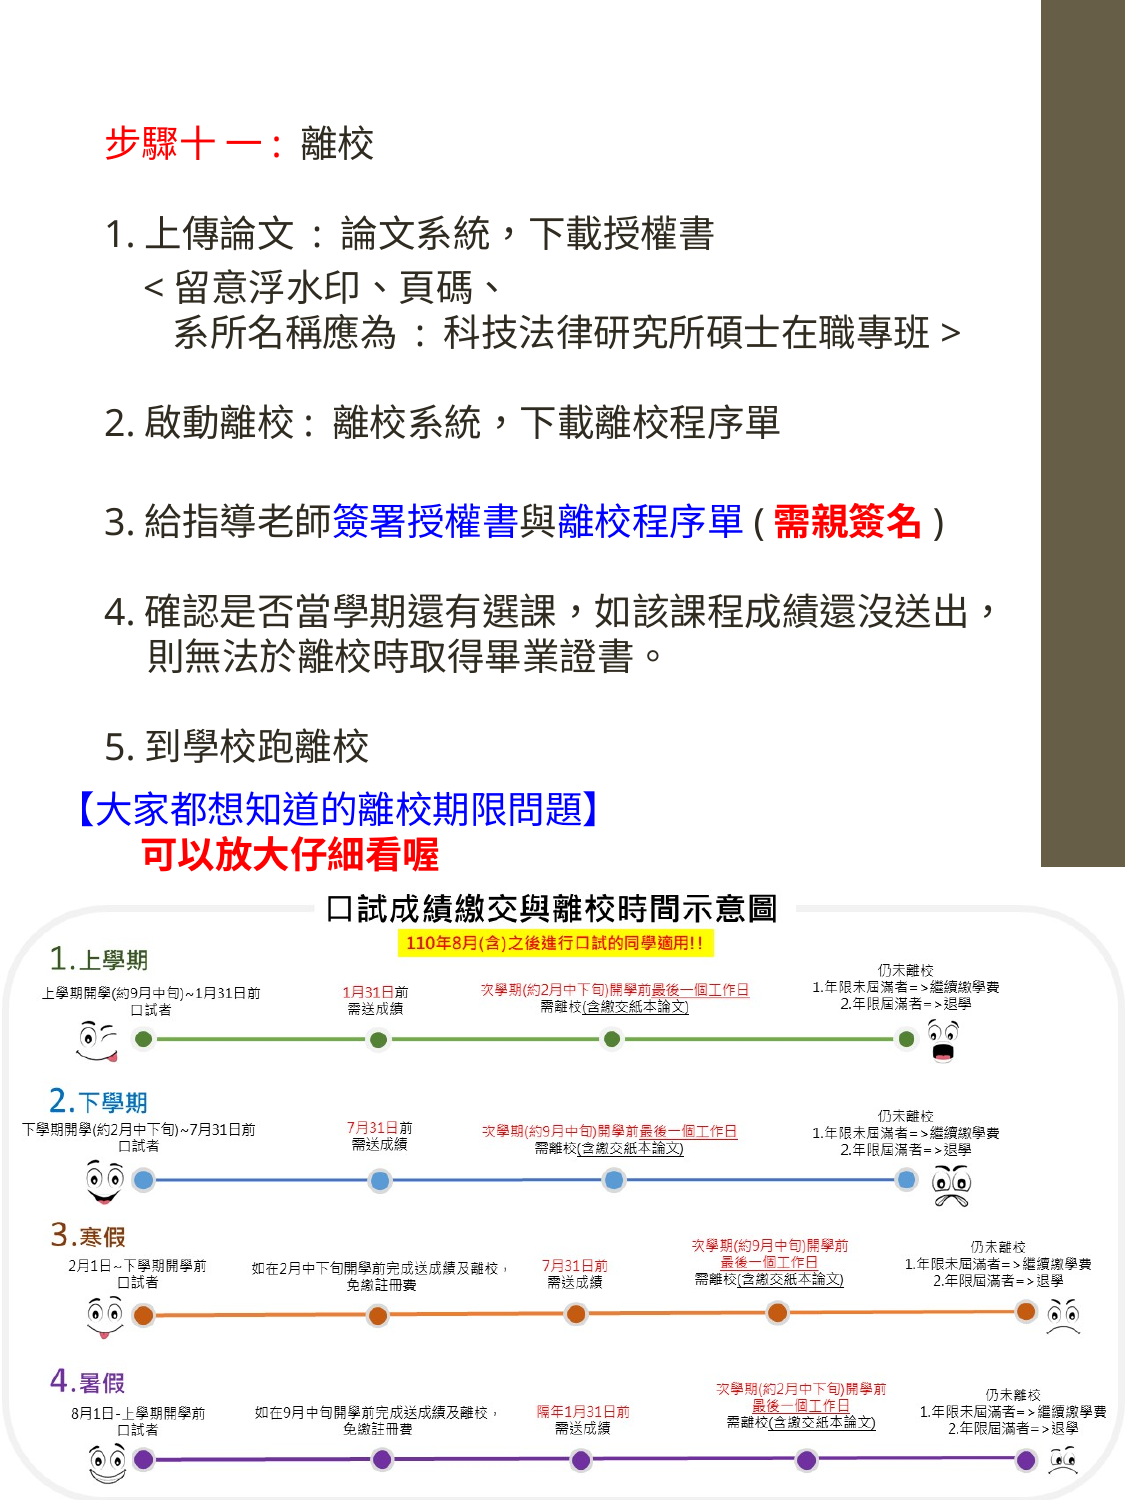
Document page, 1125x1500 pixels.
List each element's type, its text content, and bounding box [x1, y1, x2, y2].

text_box 【大家都想知道的離校期限問題】 [42, 778, 605, 840]
text_box 可以放大仔細看喔 [125, 823, 459, 885]
picture [0, 867, 1125, 1500]
text_box 步驟十 一: 離校 1.上傳論文 : 論文系統，下載授權書 <留意浮水印、頁碼、 系所名稱應為 : 科技法律研究所碩士在職專班> 2.啟動離校: 離校系統 ，下載離校程序單 3.給指導老師簽署授權書與離校程序單(需親簽名) 4.確認是否當學期還有選課，如該課程成績還沒送出， 則無法於離校時取得畢業證書。 5.到學校跑離校 [89, 112, 1022, 821]
